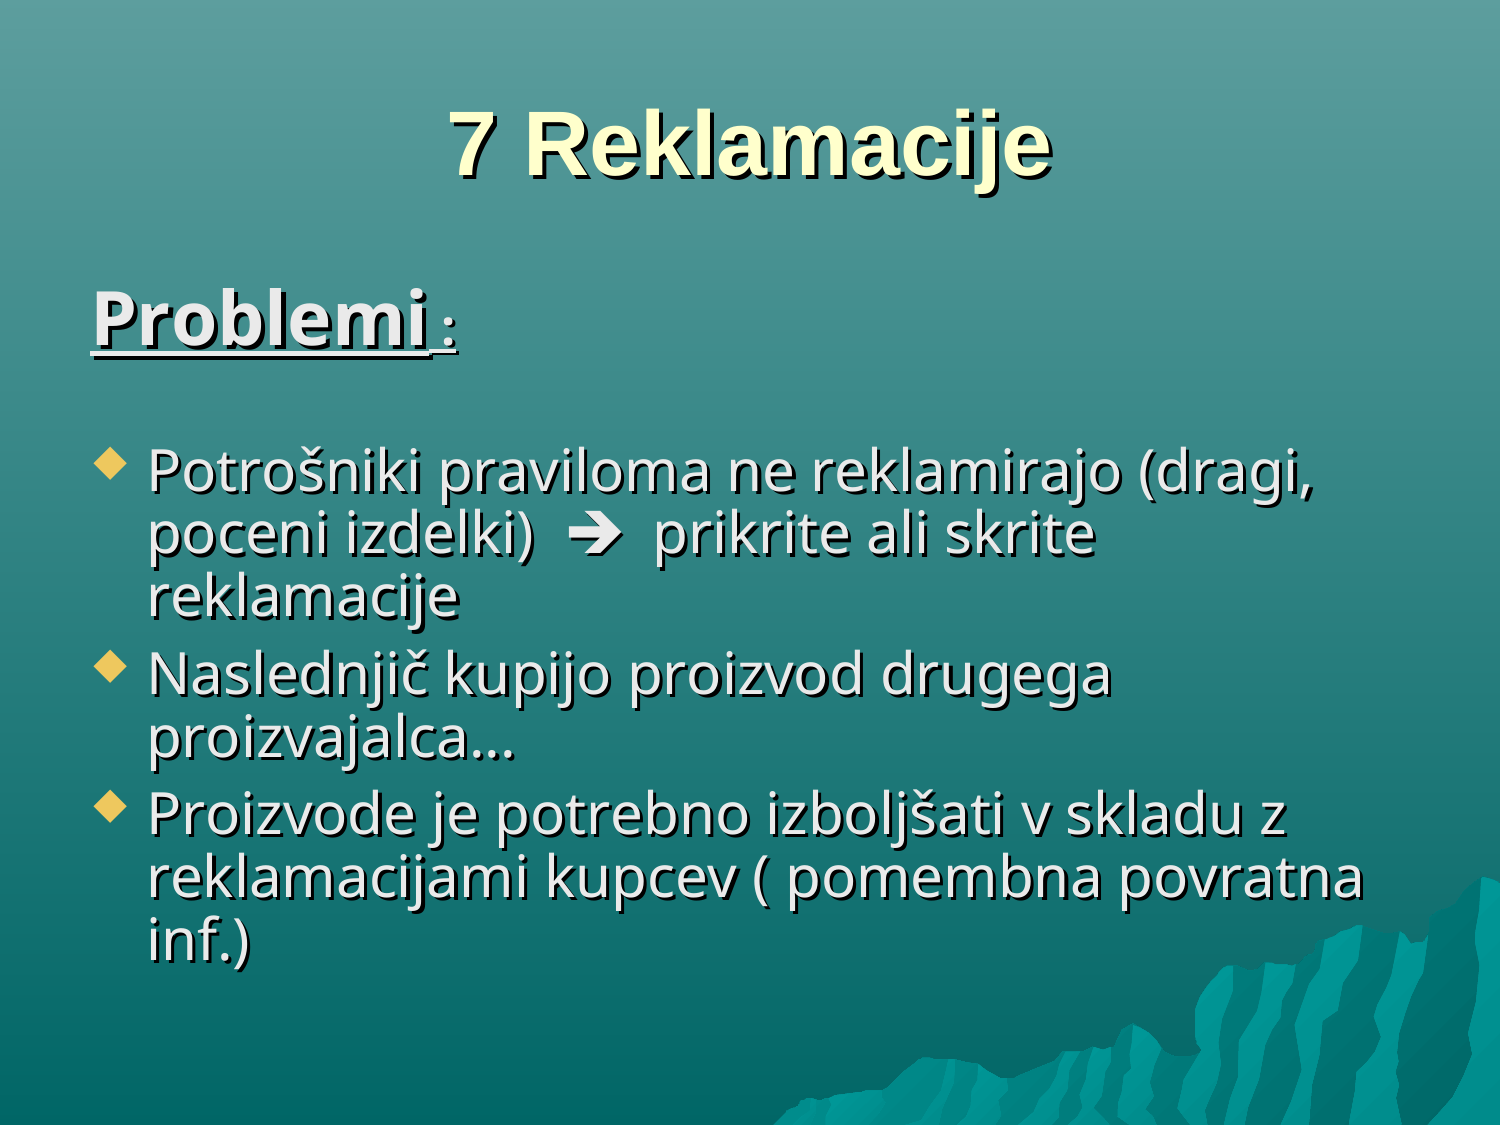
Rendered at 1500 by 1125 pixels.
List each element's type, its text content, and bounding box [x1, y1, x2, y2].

list Problemi : Potrošniki praviloma ne reklamirajo (dragi, poceni izdelki)  prikrite ali skrite reklamacije Naslednjič kupijo proizvod drugega proizvajalca... Proizvode je potrebno izboljšati v skladu z reklamacijami kupcev ( pomembna povratna inf.) [75, 262, 1426, 1006]
title 7 Reklamacije [75, 45, 1426, 233]
